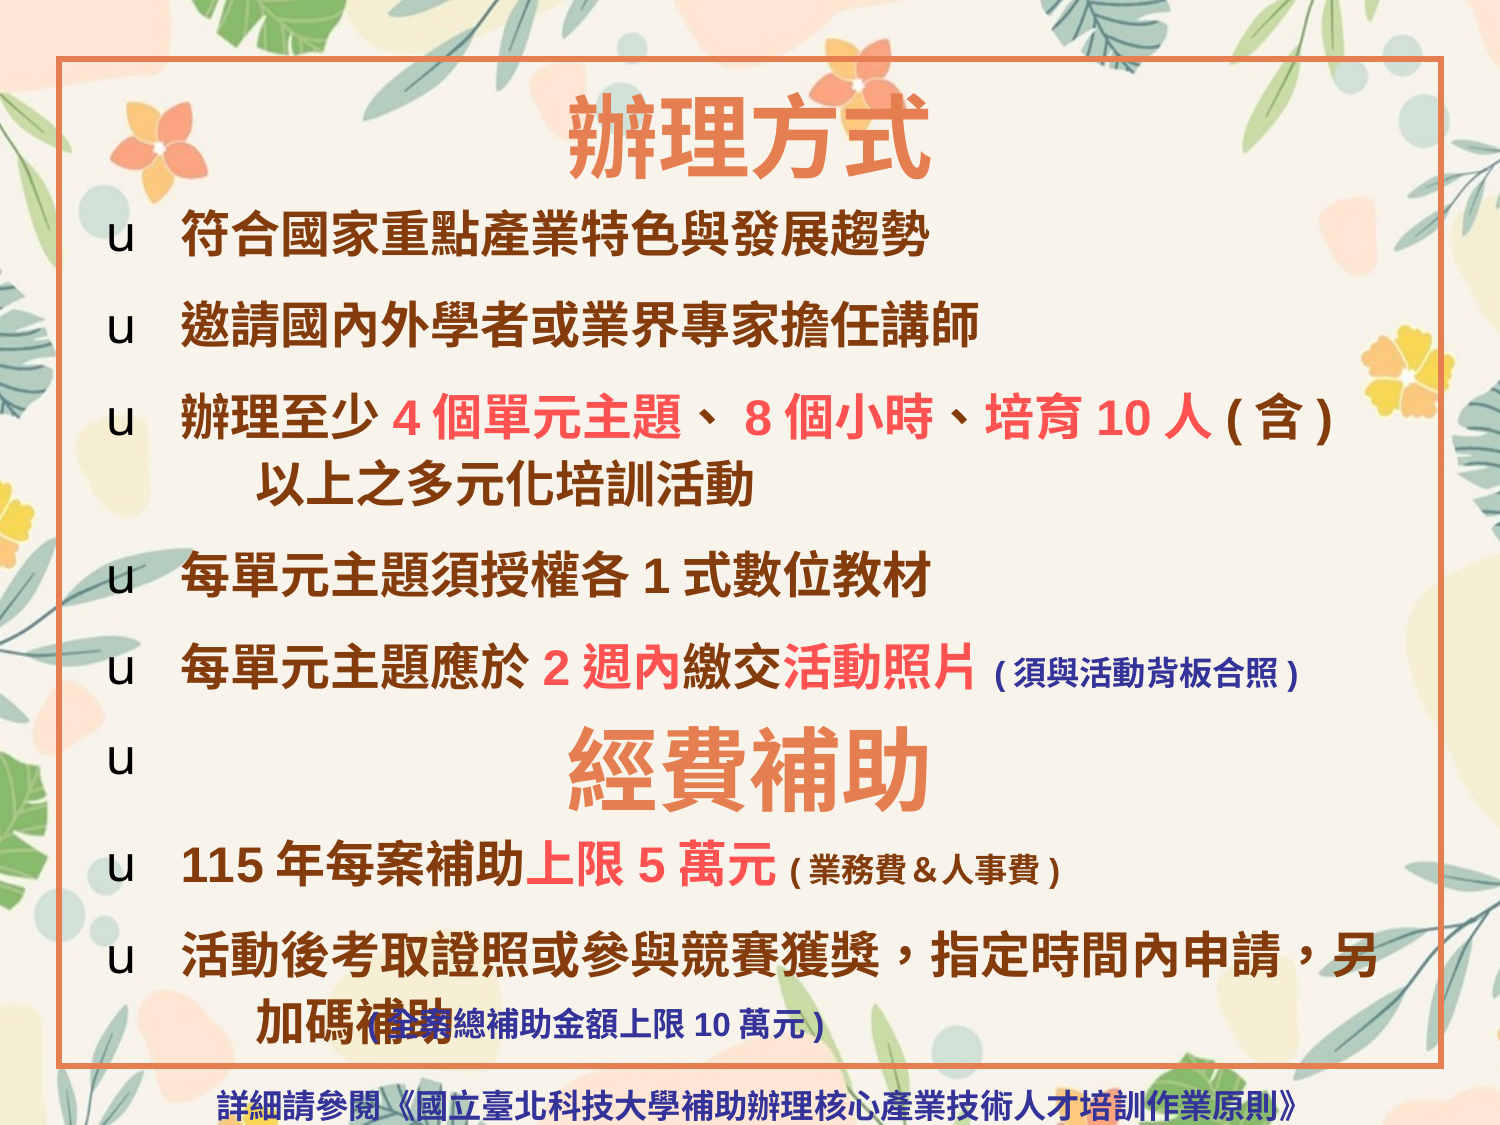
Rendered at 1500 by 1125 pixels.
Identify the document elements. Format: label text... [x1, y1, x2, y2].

picture [62, 62, 1438, 1063]
text_box 詳細請參閱《國立臺北科技大學補助辦理核心產業技術人才培訓作業原則》 [201, 1050, 1500, 1125]
text_box 辦理方式 [275, 72, 1226, 188]
text_box (全案總補助金額上限10萬元) [309, 995, 884, 1052]
picture [0, 0, 1500, 1125]
text_box 115年每案補助上限5萬元(業務費＆人事費) 活動後考取證照或參與競賽獲獎，指定時間內申請，另加碼補助 [91, 818, 1409, 1058]
text_box 符合國家重點產業特色與發展趨勢 邀請國內外學者或業界專家擔任講師 辦理至少4個單元主題、8個小時、培育10人(含)以上之多元化培訓活動 每單元主題須授權各1式數位教材 每單元主題應於2週內繳交活動照片(須與活動背板合照) [91, 188, 1409, 796]
text_box 經費補助 [275, 705, 1226, 818]
